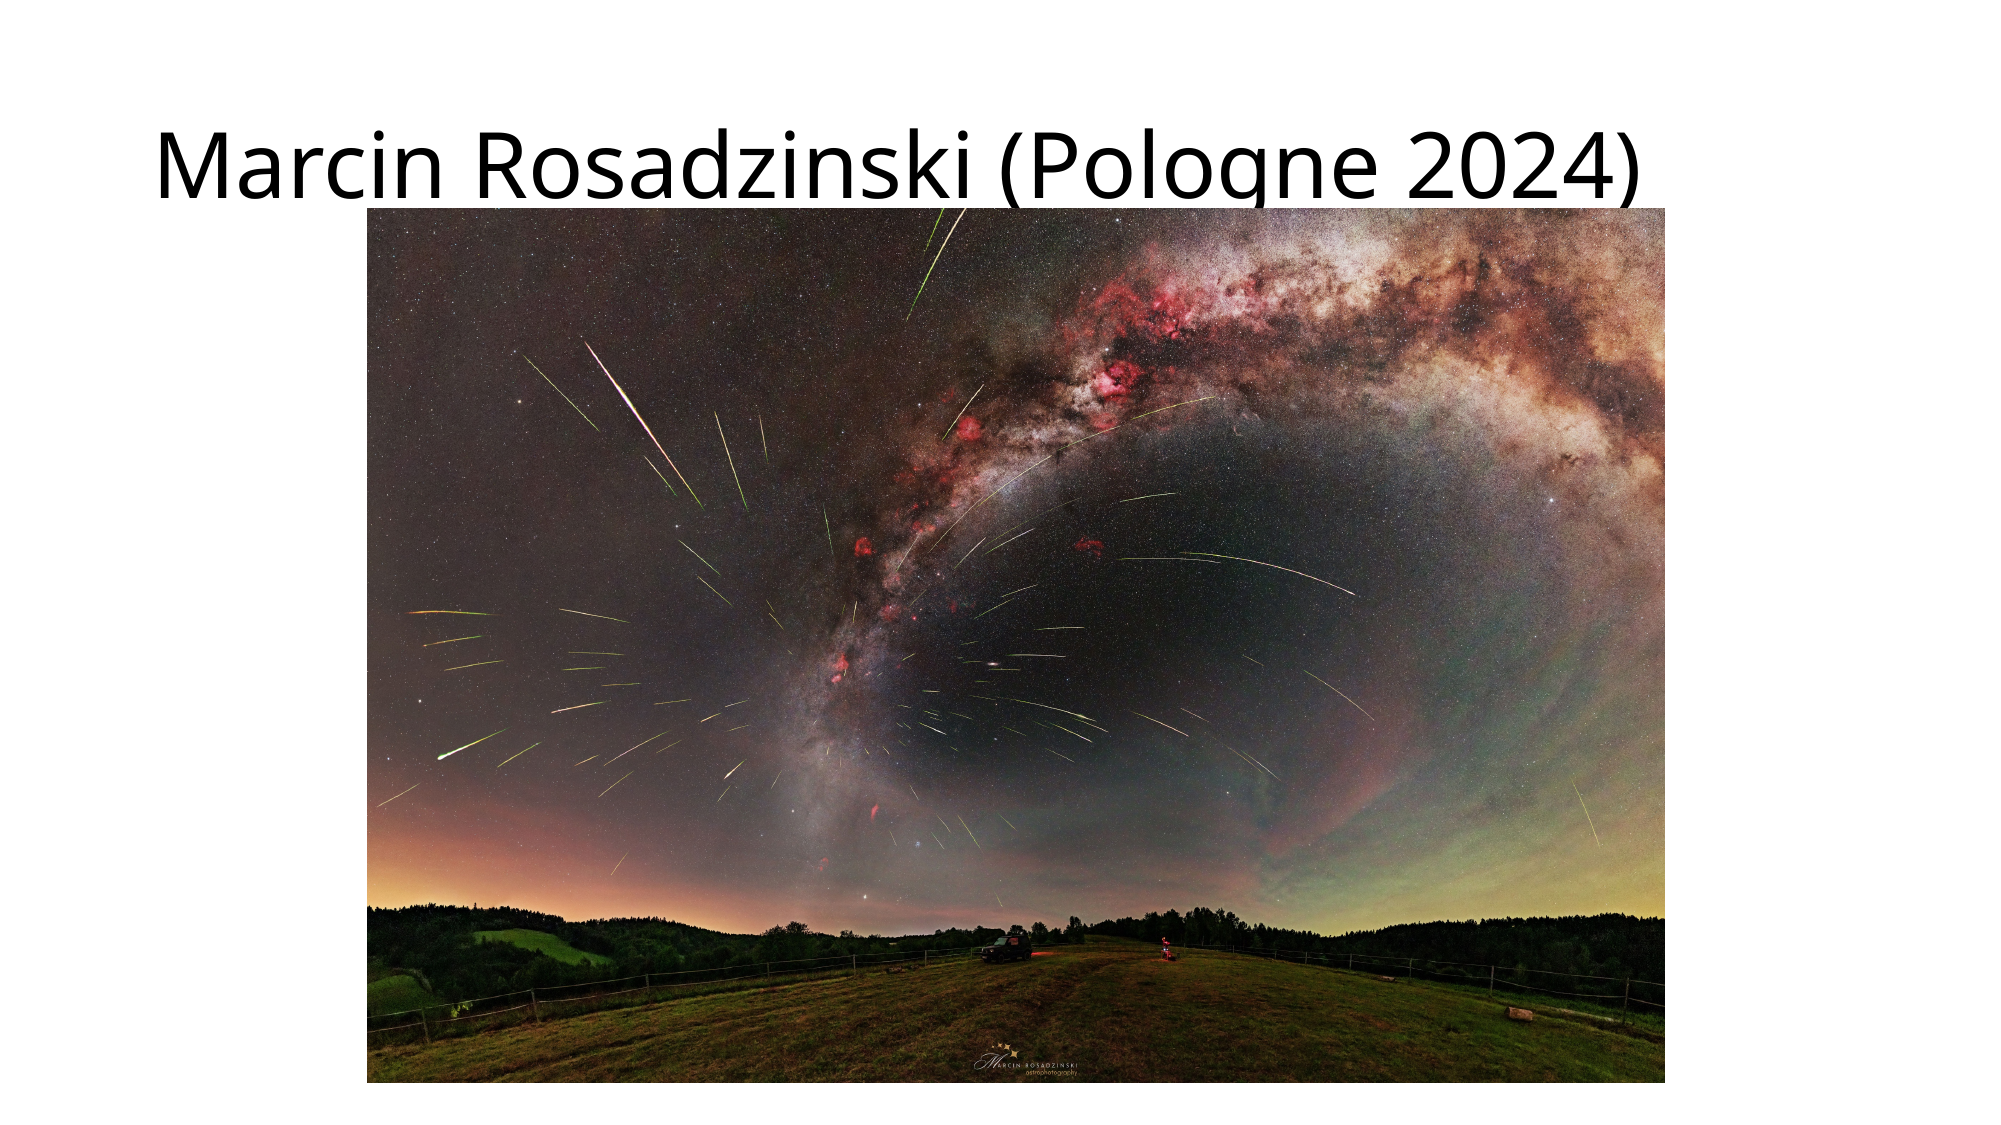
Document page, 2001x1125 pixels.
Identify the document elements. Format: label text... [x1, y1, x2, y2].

title Marcin Rosadzinski (Pologne 2024) [137, 59, 1863, 278]
picture [367, 208, 1665, 1083]
